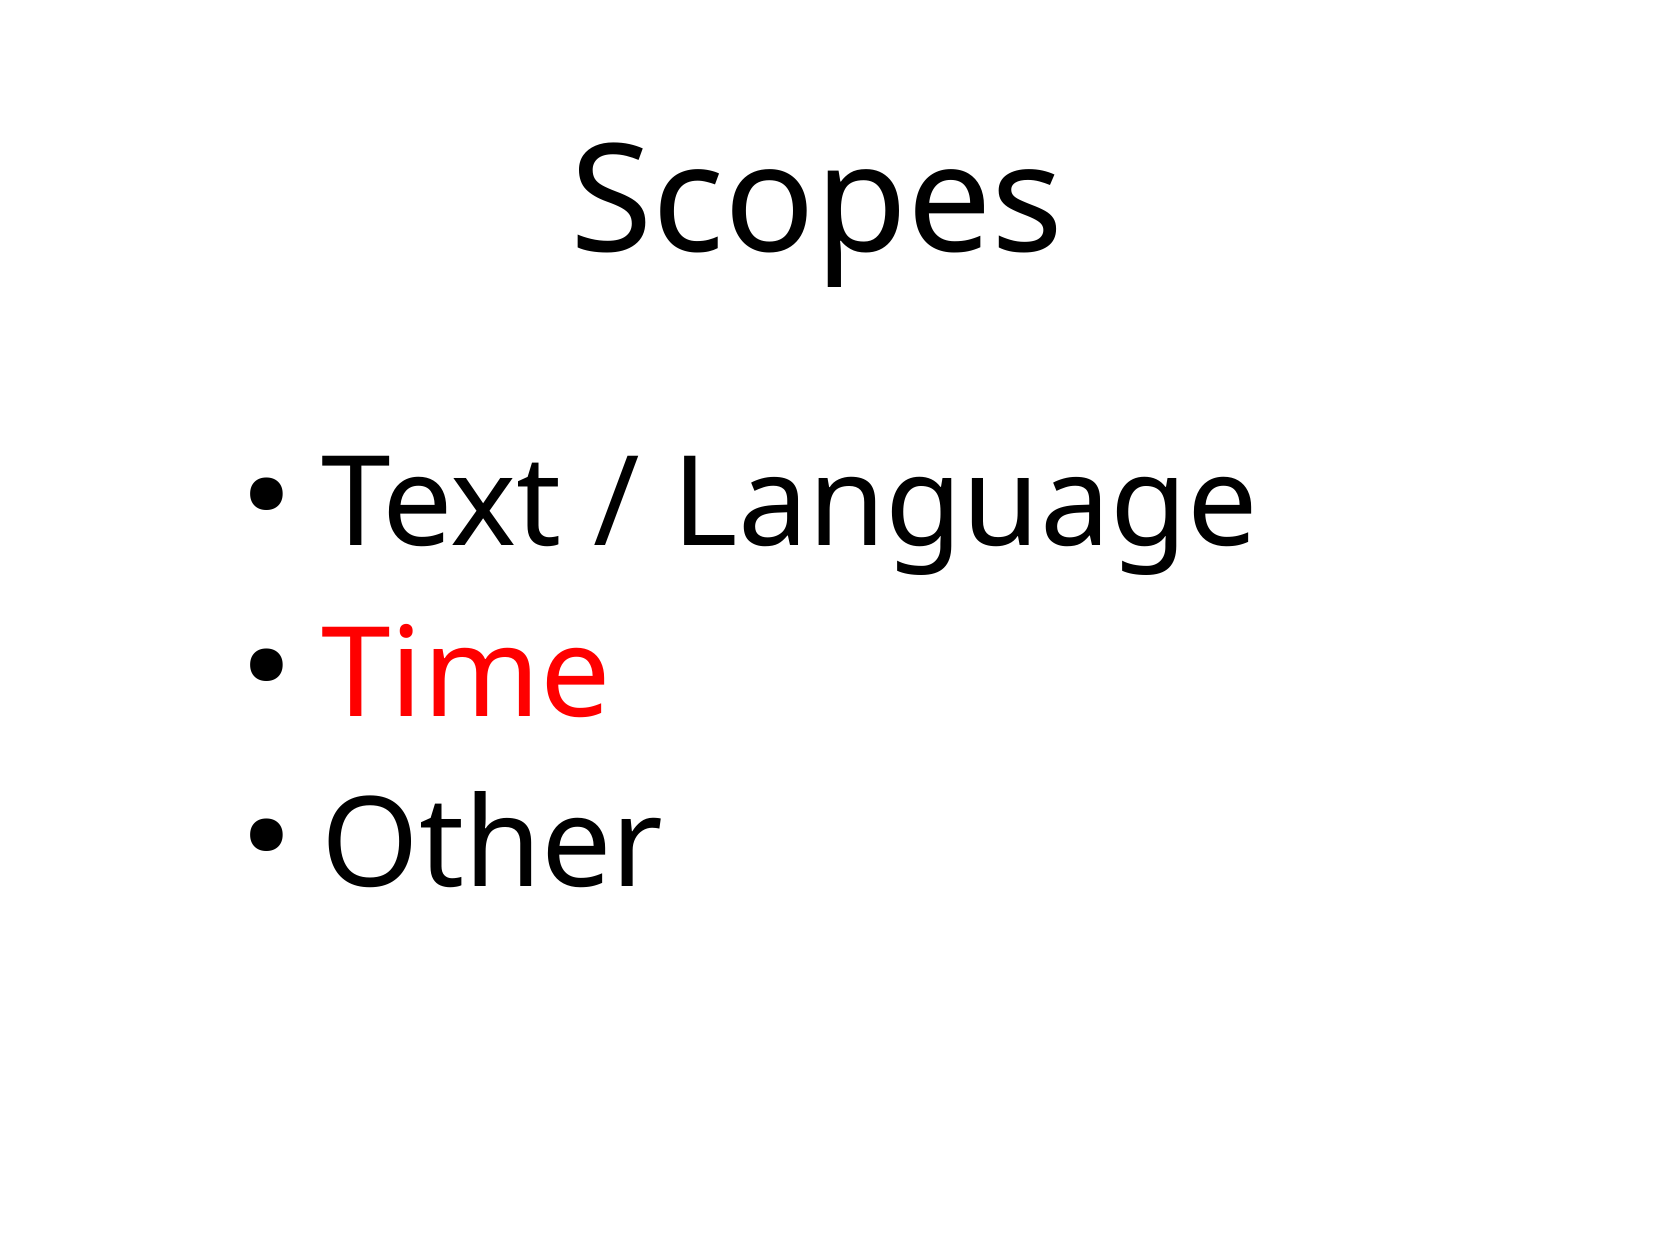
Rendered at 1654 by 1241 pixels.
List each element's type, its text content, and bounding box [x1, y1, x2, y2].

text_box Text / Language Time Other [229, 404, 1184, 1066]
text_box Scopes [555, 83, 1152, 346]
